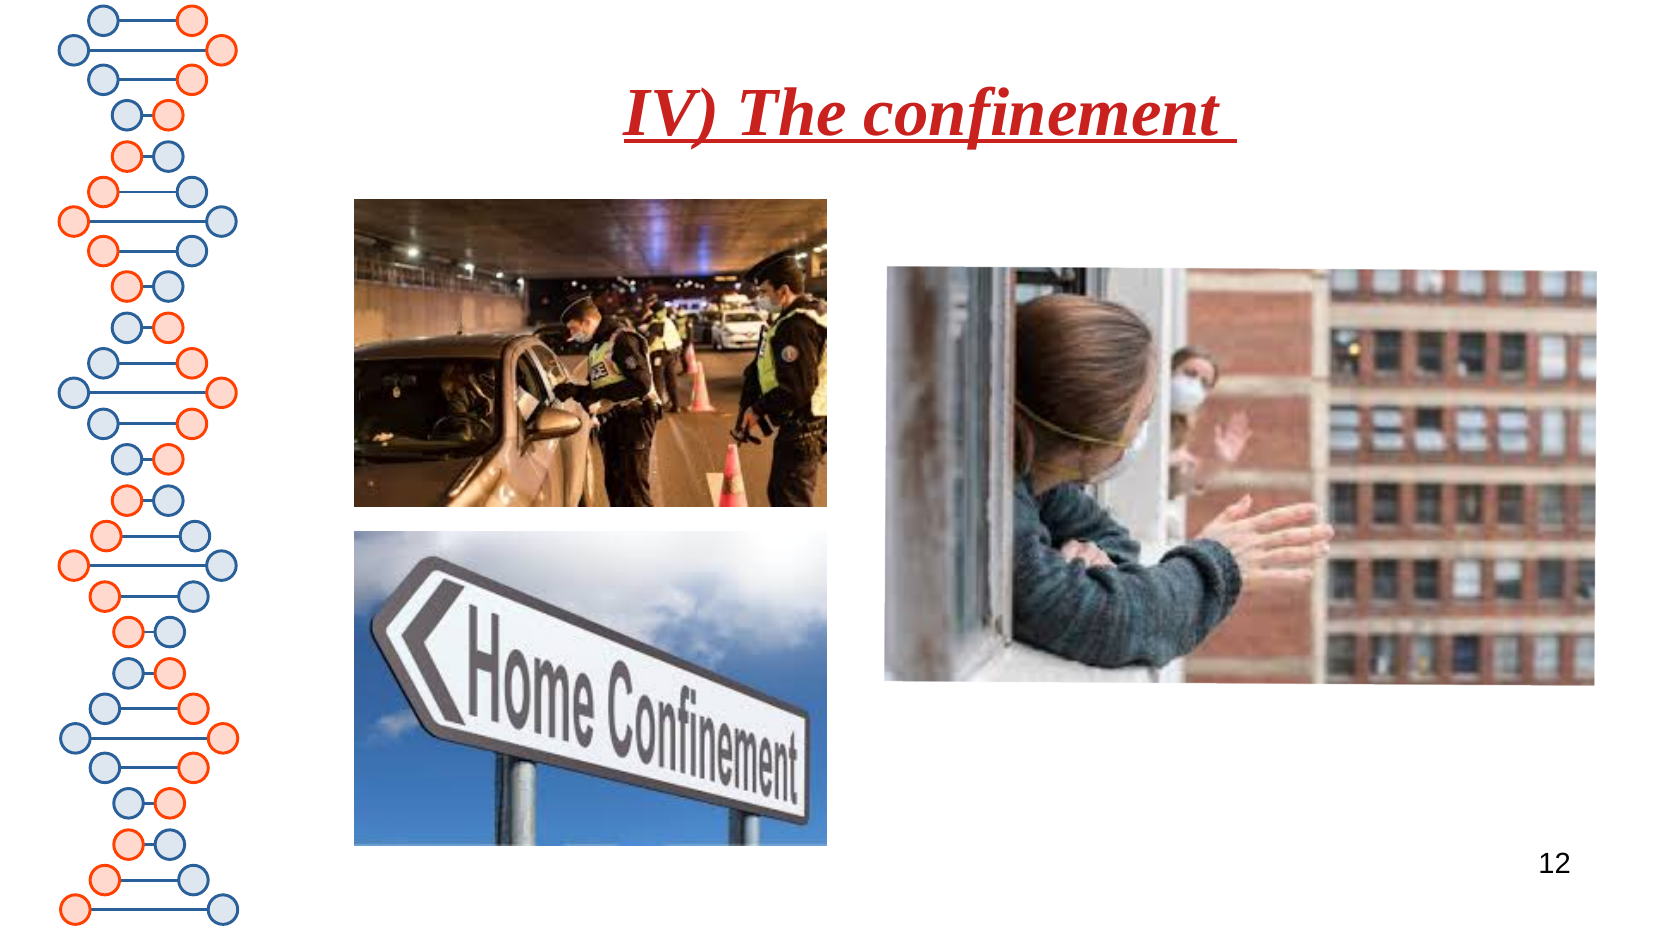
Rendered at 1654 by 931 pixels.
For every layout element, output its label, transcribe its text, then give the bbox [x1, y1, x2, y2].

title IV) The confinement [265, 35, 1595, 189]
picture [354, 531, 827, 846]
picture [883, 265, 1597, 687]
picture [354, 199, 827, 507]
